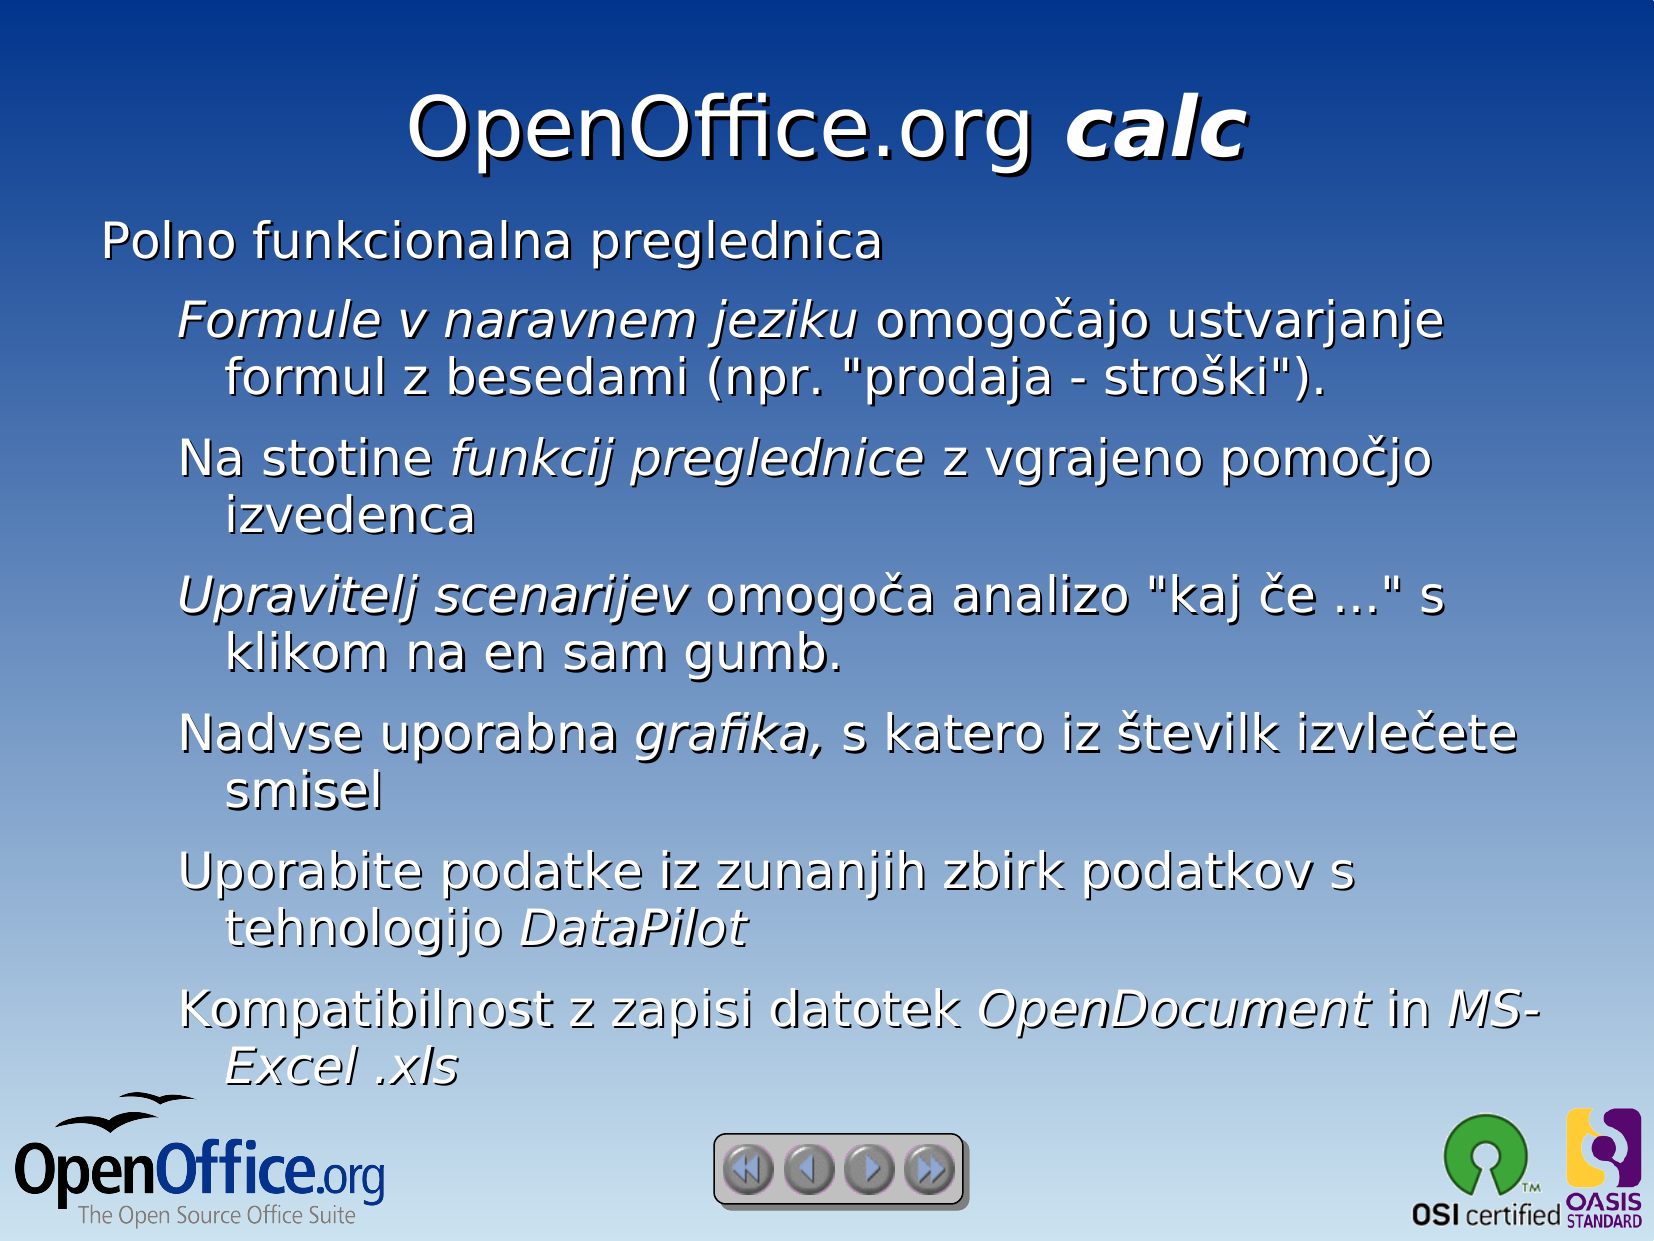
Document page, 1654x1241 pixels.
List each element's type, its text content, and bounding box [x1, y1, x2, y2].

picture [904, 1144, 955, 1195]
picture [723, 1144, 774, 1195]
list Polno funkcionalna preglednica Formule v naravnem jeziku omogočajo ustvarjanje formul z besedami (npr. "prodaja - stroški"). Na stotine funkcij preglednice z vgrajeno pomočjo izvedenca Upravitelj scenarijev omogoča analizo "kaj če ..." s klikom na en sam gumb. Nadvse uporabna grafika, s katero iz številk izvlečete smisel Uporabite podatke iz zunanjih zbirk podatkov s tehnologijo DataPilot Kompatibilnost z zapisi datotek OpenDocument in MS-Excel .xls [82, 212, 1571, 1110]
text_box [714, 1133, 963, 1204]
picture [844, 1144, 895, 1195]
picture [784, 1144, 835, 1195]
picture [15, 1092, 384, 1229]
picture [1405, 1102, 1654, 1238]
title OpenOffice.org calc [82, 56, 1571, 200]
